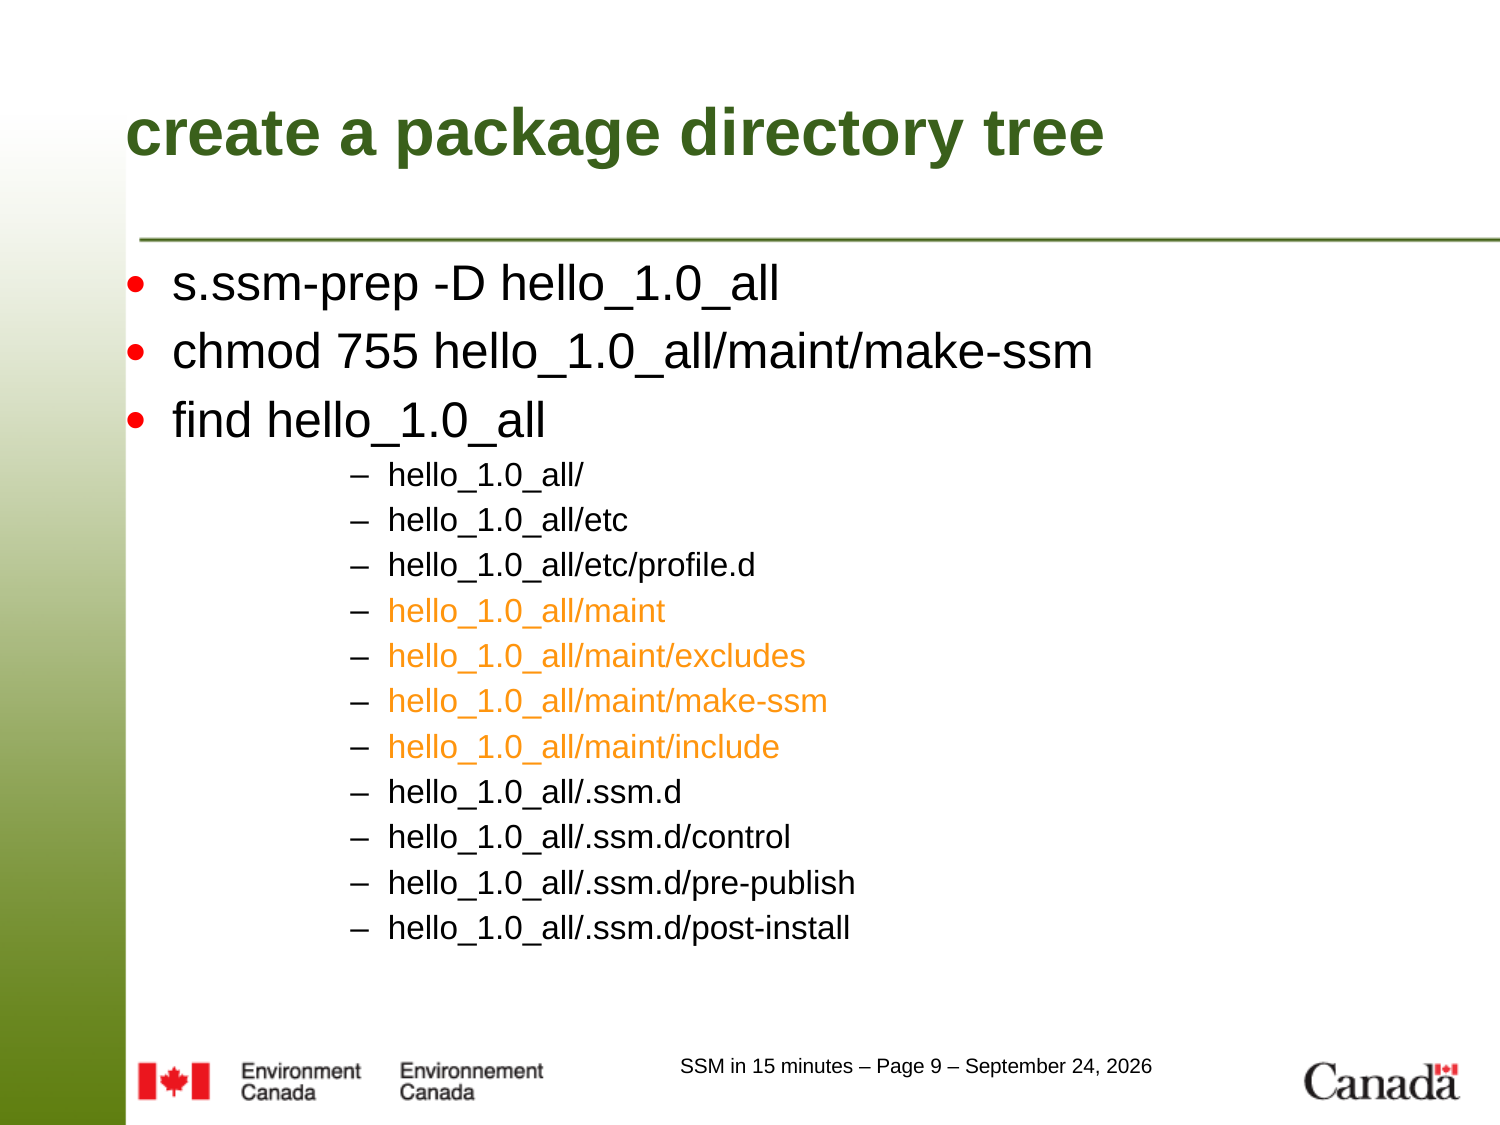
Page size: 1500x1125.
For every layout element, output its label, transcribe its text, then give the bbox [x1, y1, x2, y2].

picture [0, 0, 1500, 1125]
list s.ssm-prep -D hello_1.0_all chmod 755 hello_1.0_all/maint/make-ssm find hello_1.0_all hello_1.0_all/ hello_1.0_all/etc hello_1.0_all/etc/profile.d hello_1.0_all/maint hello_1.0_all/maint/excludes hello_1.0_all/maint/make-ssm hello_1.0_all/maint/include hello_1.0_all/.ssm.d hello_1.0_all/.ssm.d/control hello_1.0_all/.ssm.d/pre-publish hello_1.0_all/.ssm.d/post-install [125, 255, 1463, 1009]
title create a package directory tree [125, 52, 1463, 213]
